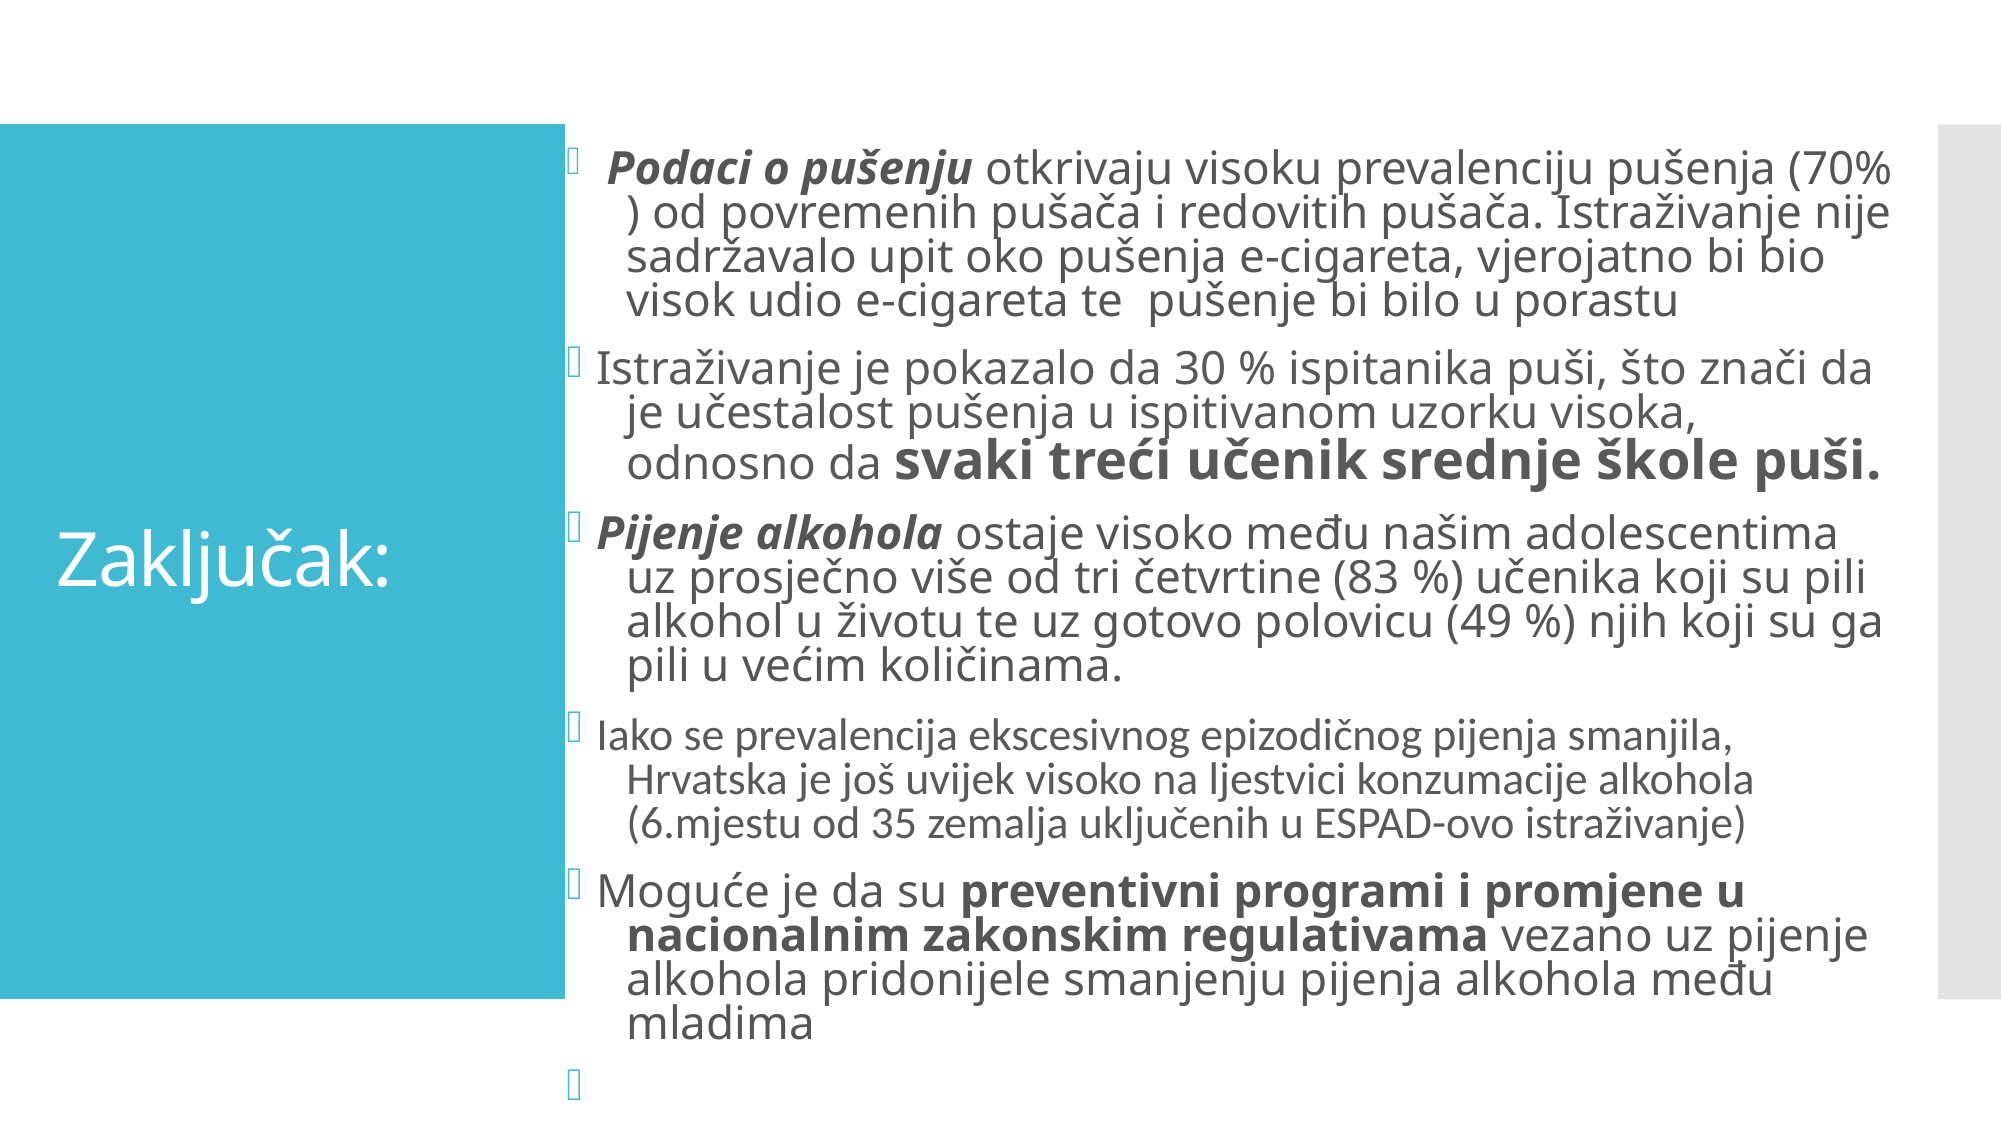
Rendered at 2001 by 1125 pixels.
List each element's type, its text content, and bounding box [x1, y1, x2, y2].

title Zaključak: [41, 184, 526, 940]
list Podaci o pušenju otkrivaju visoku prevalenciju pušenja (70% ) od povremenih pušača i redovitih pušača. Istraživanje nije sadržavalo upit oko pušenja e-cigareta, vjerojatno bi bio visok udio e-cigareta te pušenje bi bilo u porastu Istraživanje je pokazalo da 30 % ispitanika puši, što znači da je učestalost pušenja u ispitivanom uzorku visoka, odnosno da svaki treći učenik srednje škole puši. Pijenje alkohola ostaje visoko među našim adolescentima uz prosječno više od tri četvrtine (83 %) učenika koji su pili alkohol u životu te uz gotovo polovicu (49 %) njih koji su ga pili u većim količinama. Iako se prevalencija ekscesivnog epizodičnog pijenja smanjila, Hrvatska je još uvijek visoko na ljestvici konzumacije alkohola (6.mjestu od 35 zemalja uključenih u ESPAD-ovo istraživanje) Moguće je da su preventivni programi i promjene u nacionalnim zakonskim regulativama vezano uz pijenje alkohola pridonijele smanjenju pijenja alkohola među mladima [551, 141, 1911, 1097]
